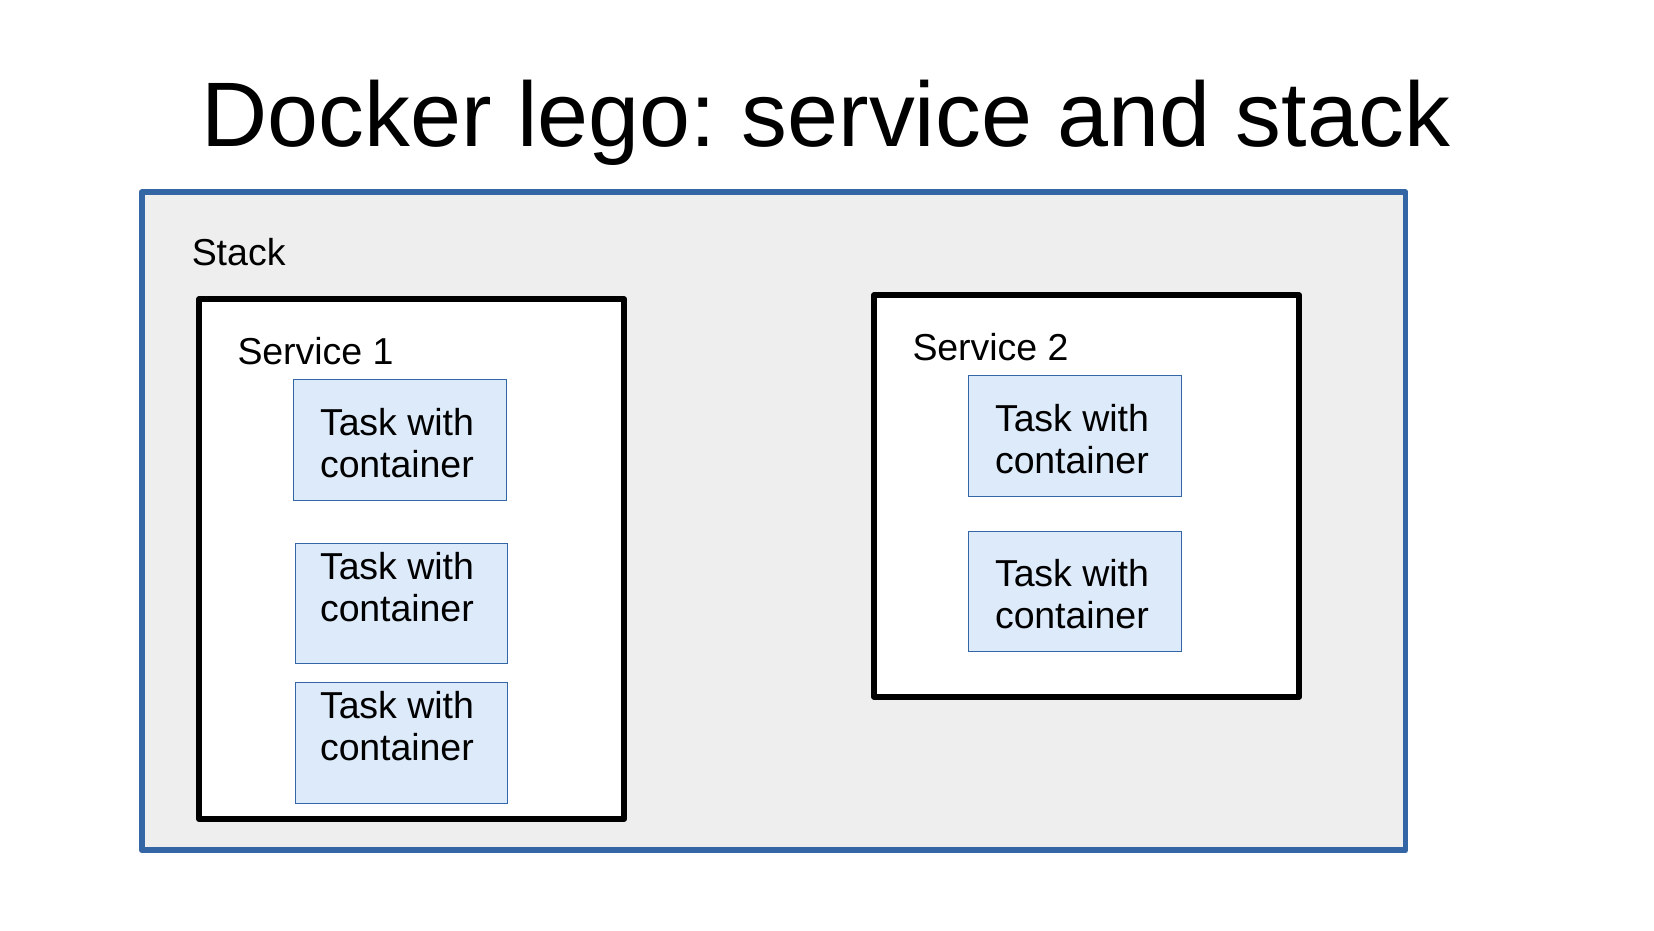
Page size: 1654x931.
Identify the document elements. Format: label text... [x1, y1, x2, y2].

text_box Task with container [305, 393, 507, 493]
text_box Task with container [980, 389, 1182, 489]
text_box Service 1 [222, 322, 436, 380]
text_box [141, 192, 1406, 851]
text_box Stack [177, 224, 331, 282]
text_box Task with container [305, 677, 507, 777]
text_box Task with container [980, 545, 1182, 645]
text_box Service 2 [897, 318, 1111, 376]
title Docker lego: service and stack [82, 37, 1571, 193]
text_box Task with container [305, 537, 507, 637]
